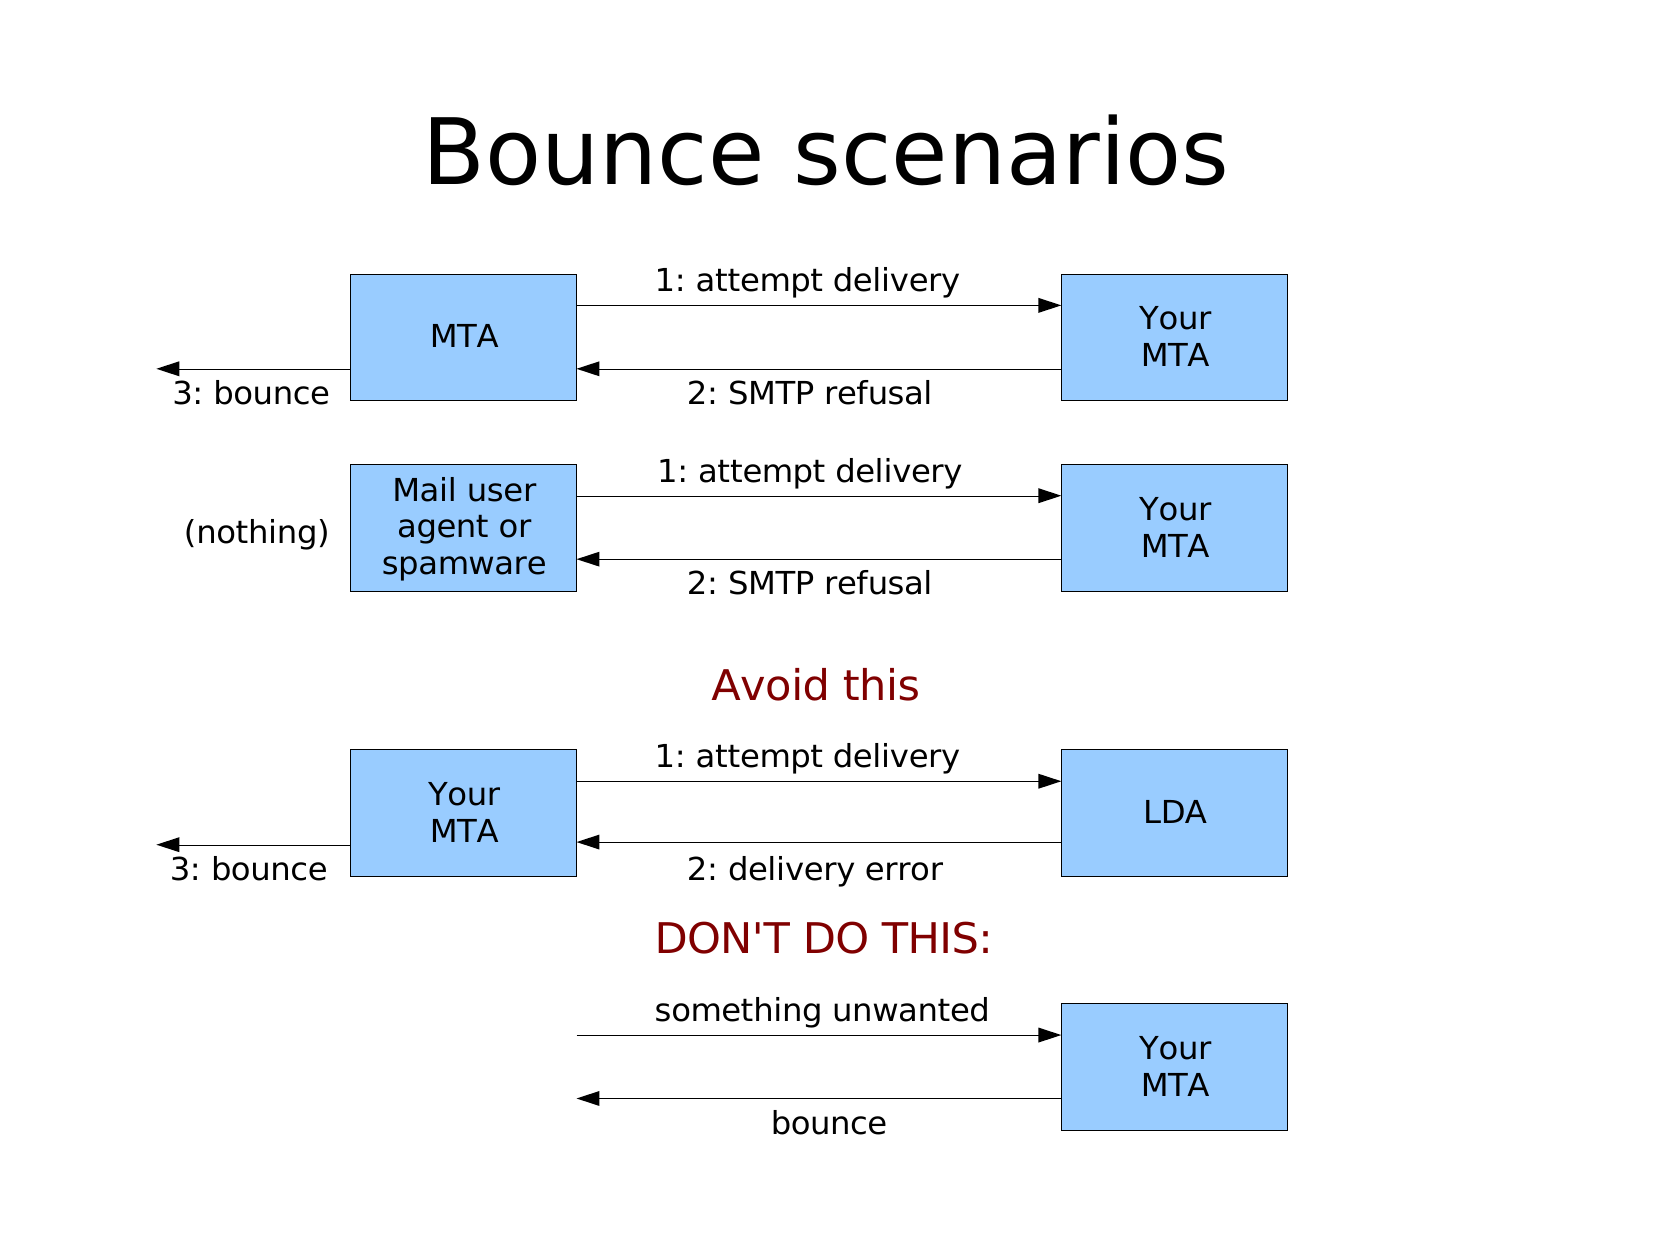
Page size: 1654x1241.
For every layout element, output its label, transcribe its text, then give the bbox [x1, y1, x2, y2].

title Bounce scenarios [82, 49, 1571, 257]
chart [74, 204, 1313, 1241]
